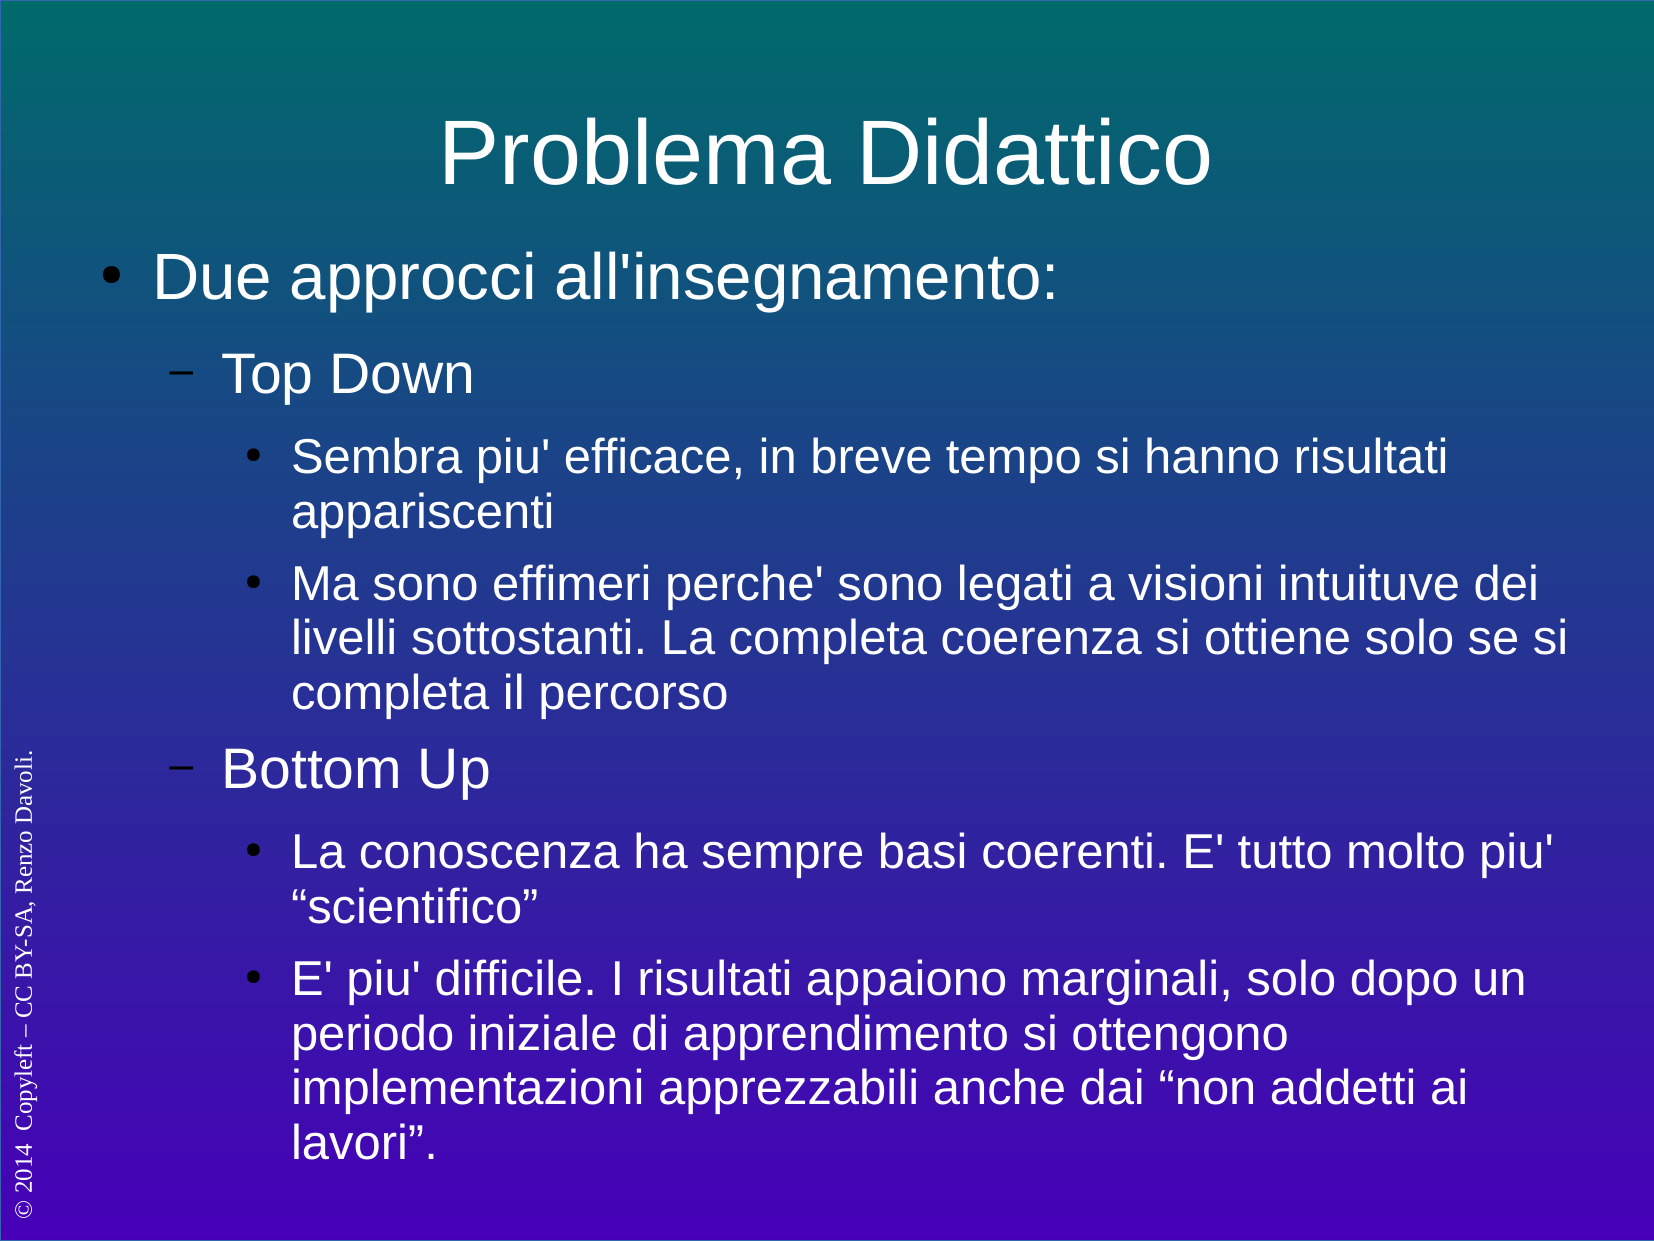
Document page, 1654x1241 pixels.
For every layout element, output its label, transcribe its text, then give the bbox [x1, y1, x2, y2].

title Problema Didattico [82, 49, 1571, 240]
list Due approcci all'insegnamento: Top Down Sembra piu' efficace, in breve tempo si hanno risultati appariscenti Ma sono effimeri perche' sono legati a visioni intuituve dei livelli sottostanti. La completa coerenza si ottiene solo se si completa il percorso Bottom Up La conoscenza ha sempre basi coerenti. E' tutto molto piu' “scientifico” E' piu' difficile. I risultati appaiono marginali, solo dopo un periodo iniziale di apprendimento si ottengono implementazioni apprezzabili anche dai “non addetti ai lavori”. [82, 240, 1571, 1171]
